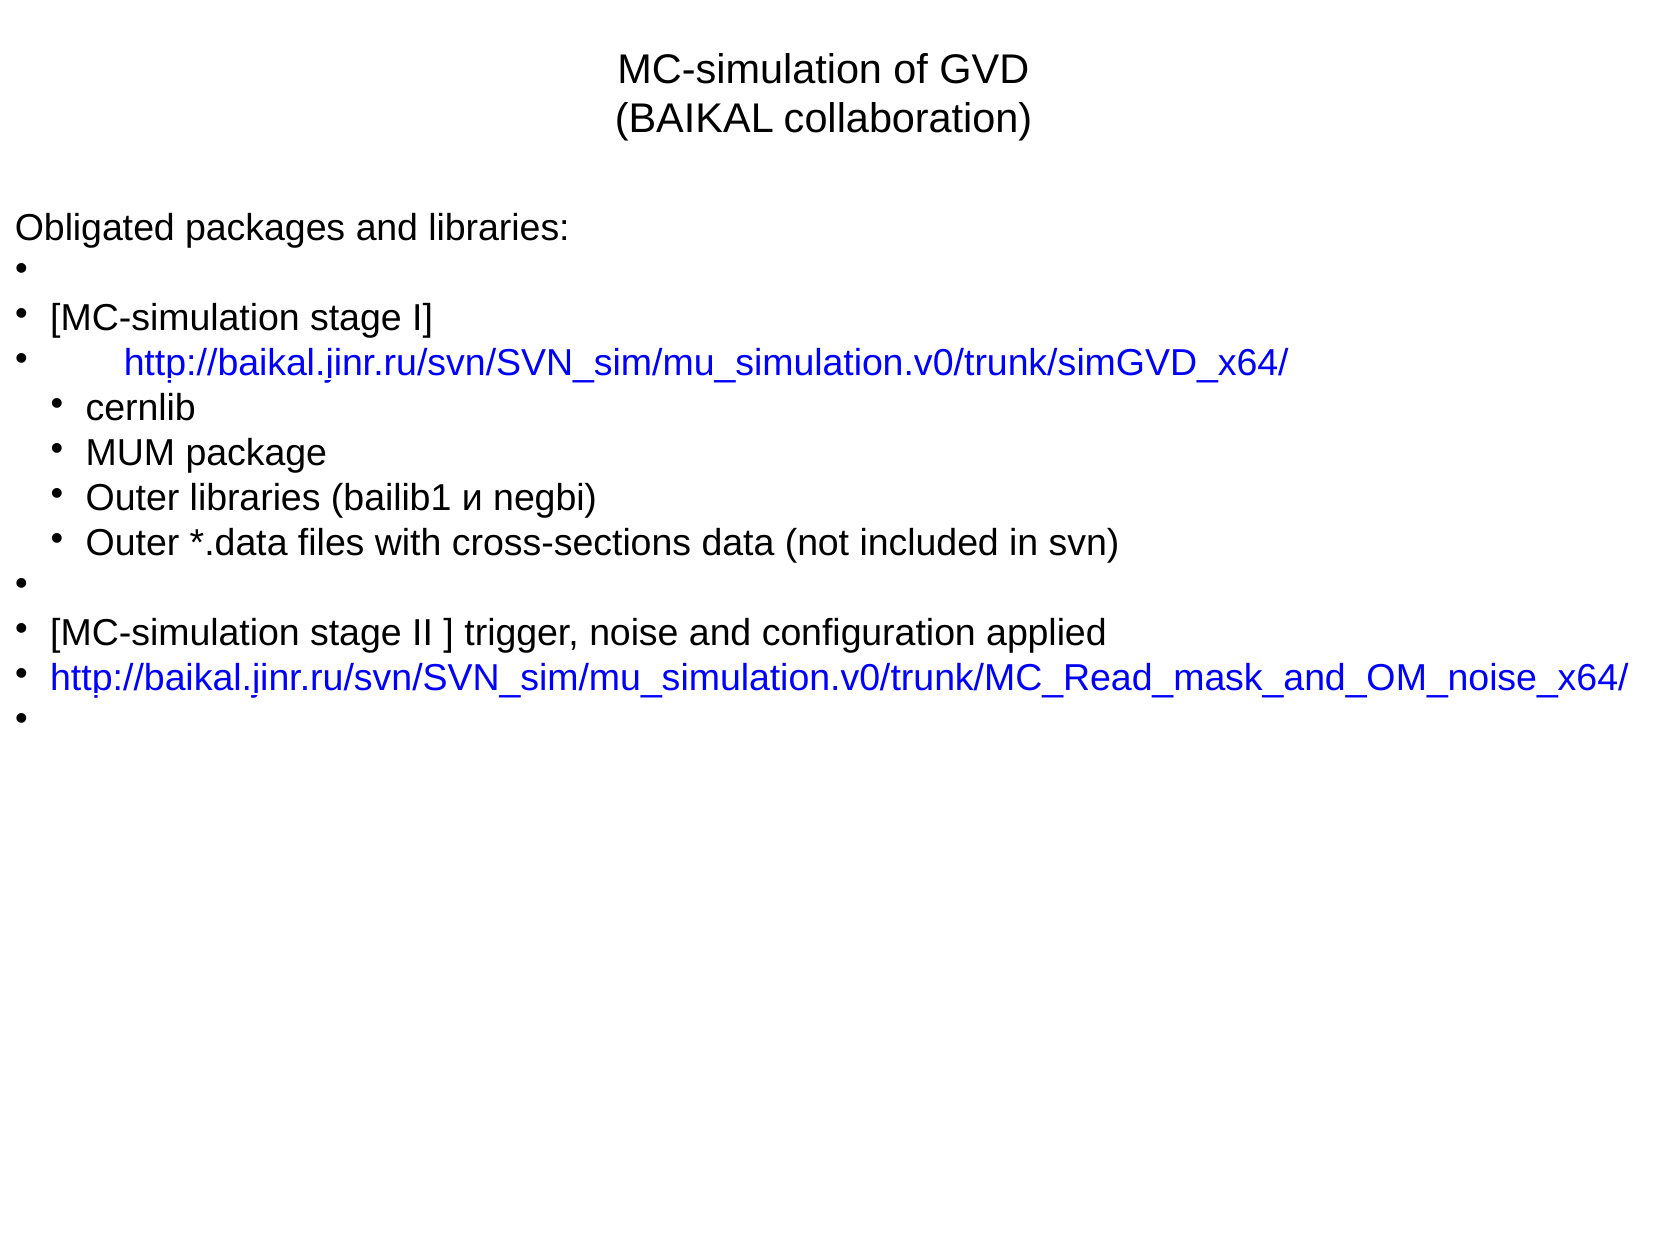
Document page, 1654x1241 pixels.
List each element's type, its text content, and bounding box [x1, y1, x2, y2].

text_box Obligated packages and libraries: [MC-simulation stage I] http://baikal.jinr.ru/svn/SVN_sim/mu_simulation.v0/trunk/simGVD_x64/ cernlib MUM package Outer libraries (bailib1 и negbi) Outer *.data files with cross-sections data (not included in svn) [MC-simulation stage II ] trigger, noise and configuration applied http://baikal.jinr.ru/svn/SVN_sim/mu_simulation.v0/trunk/MC_Read_mask_and_OM_noise_x64/ [0, 195, 1654, 770]
text_box MC-simulation of GVD (BAIKAL collaboration) [561, 34, 1086, 143]
